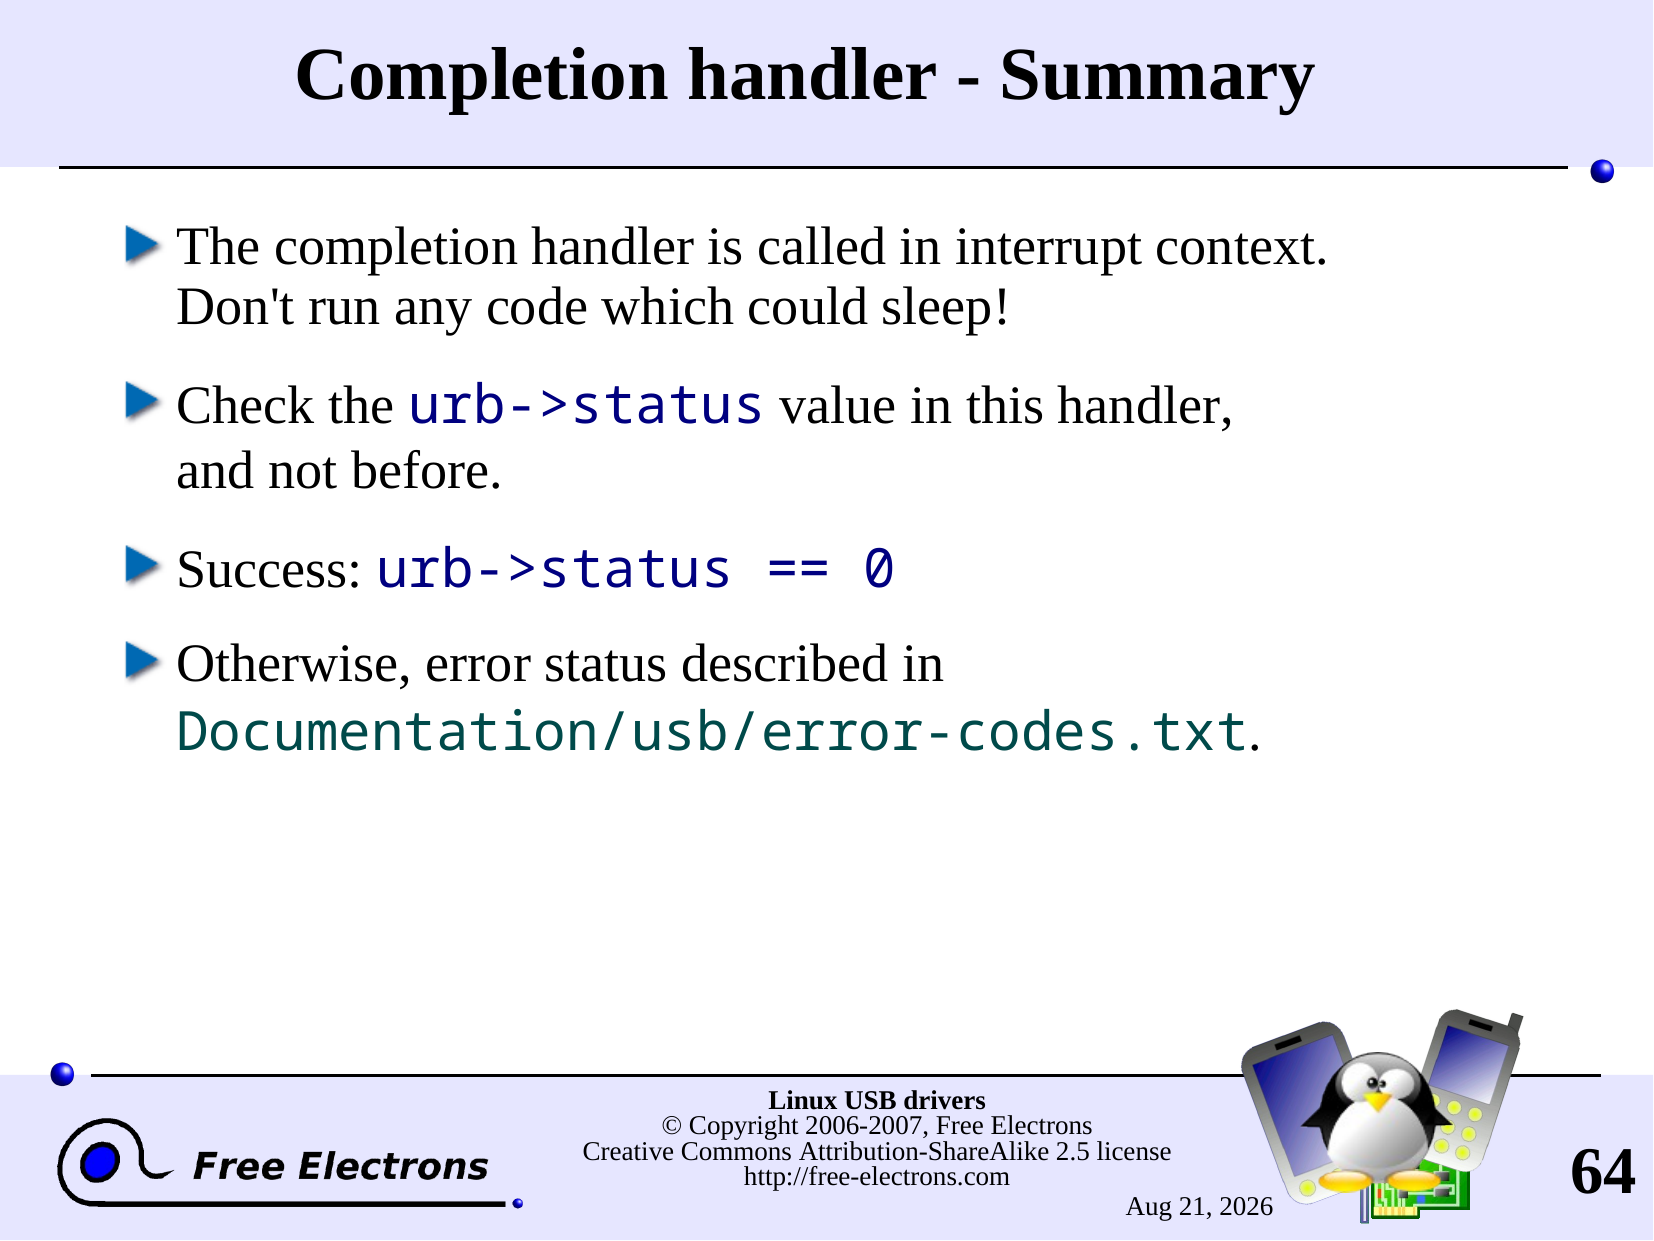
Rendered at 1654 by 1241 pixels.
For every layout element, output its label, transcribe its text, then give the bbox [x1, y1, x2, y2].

picture [50, 1107, 527, 1216]
title Completion handler - Summary [60, 25, 1551, 124]
picture [1231, 1007, 1538, 1241]
list The completion handler is called in interrupt context. Don't run any code which could sleep! Check the urb->status value in this handler, and not before. Success: urb->status == 0 Otherwise, error status described in Documentation/usb/error-codes.txt. [105, 216, 1518, 1066]
